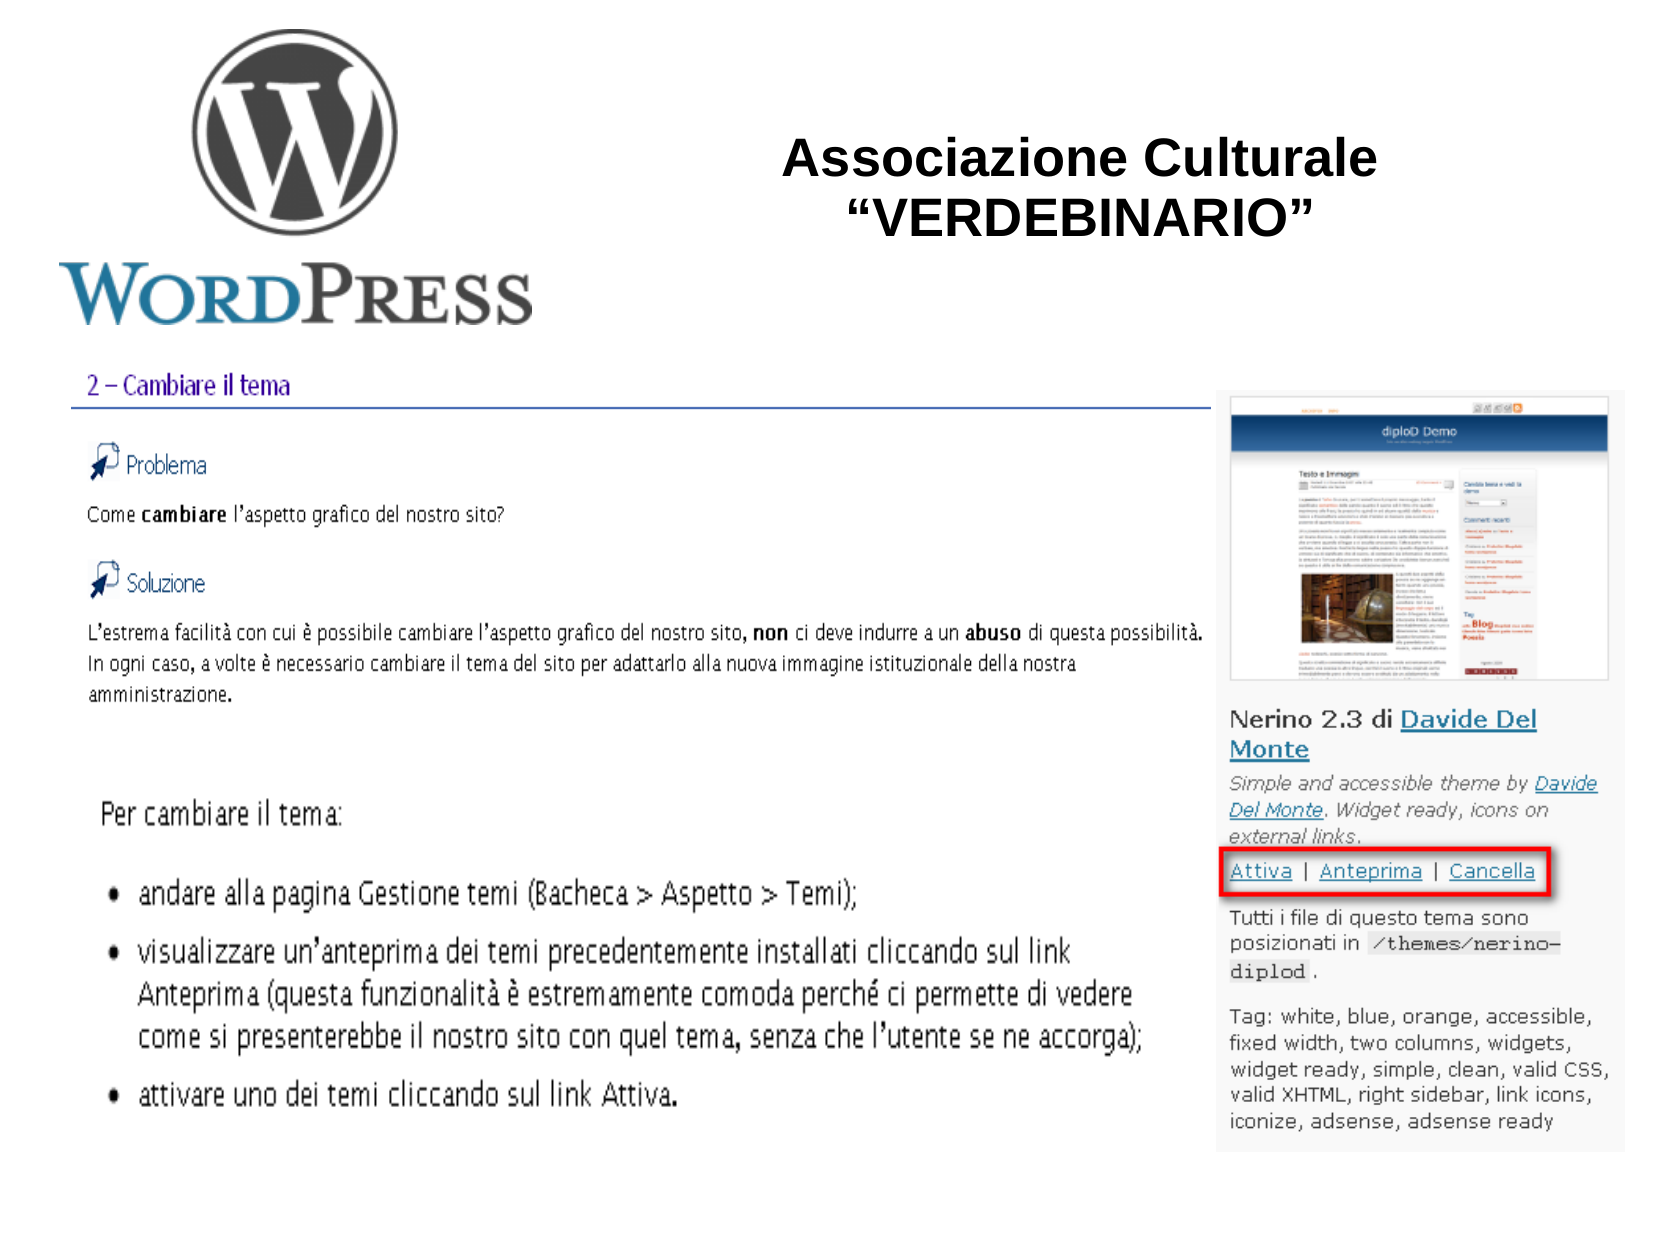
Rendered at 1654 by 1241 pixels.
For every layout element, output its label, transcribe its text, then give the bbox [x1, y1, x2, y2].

picture [59, 29, 532, 325]
text_box [118, 810, 1506, 1158]
title Associazione Culturale “VERDEBINARIO” [590, 50, 1571, 325]
picture [71, 363, 1211, 709]
picture [88, 797, 1152, 1152]
picture [1216, 390, 1625, 1152]
